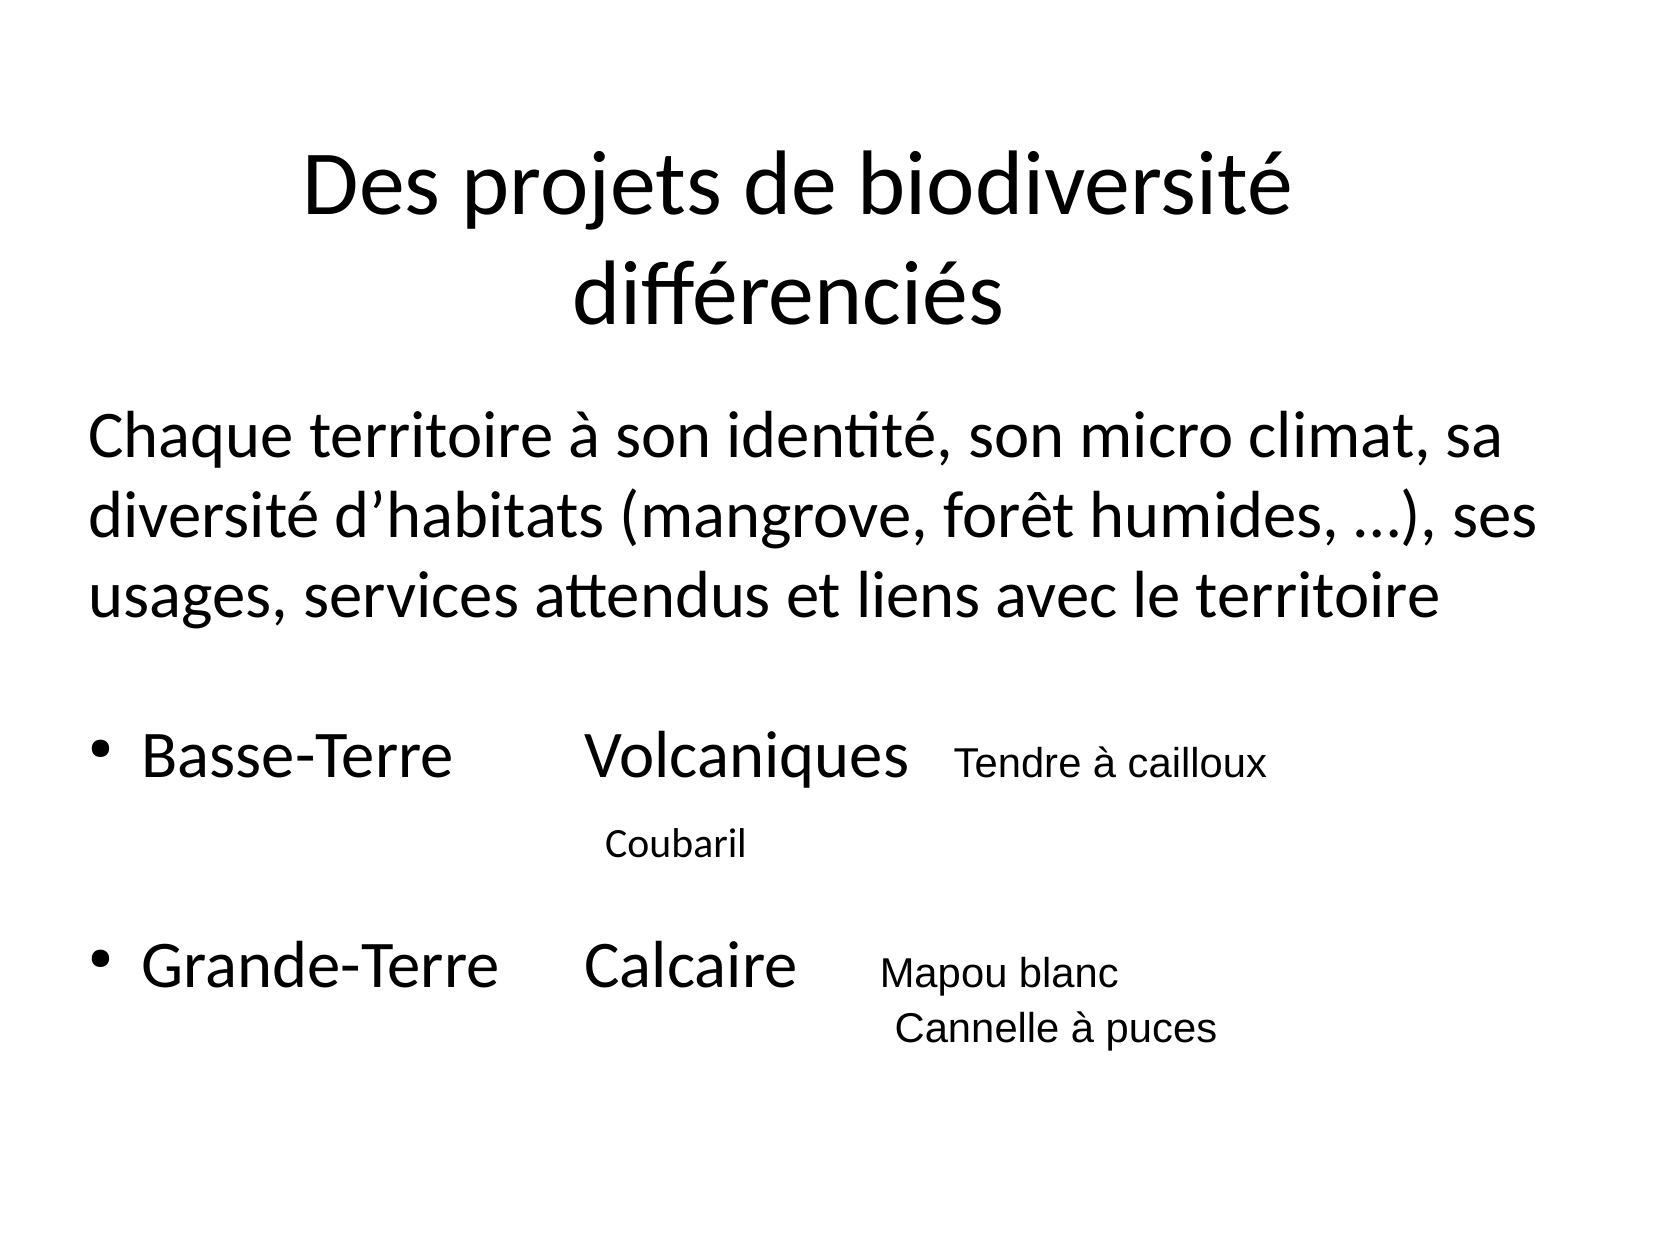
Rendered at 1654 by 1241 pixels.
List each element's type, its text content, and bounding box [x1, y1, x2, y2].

text_box Chaque territoire à son identité, son micro climat, sa diversité d’habitats (mangrove, forêt humides, …), ses usages, services attendus et liens avec le territoire Basse-Terre Volcaniques Tendre à cailloux Coubaril Grande-Terre Calcaire Mapou blanc Cannelle à puces [70, 391, 1595, 1140]
text_box Des projets de biodiversité différenciés [287, 115, 1310, 351]
